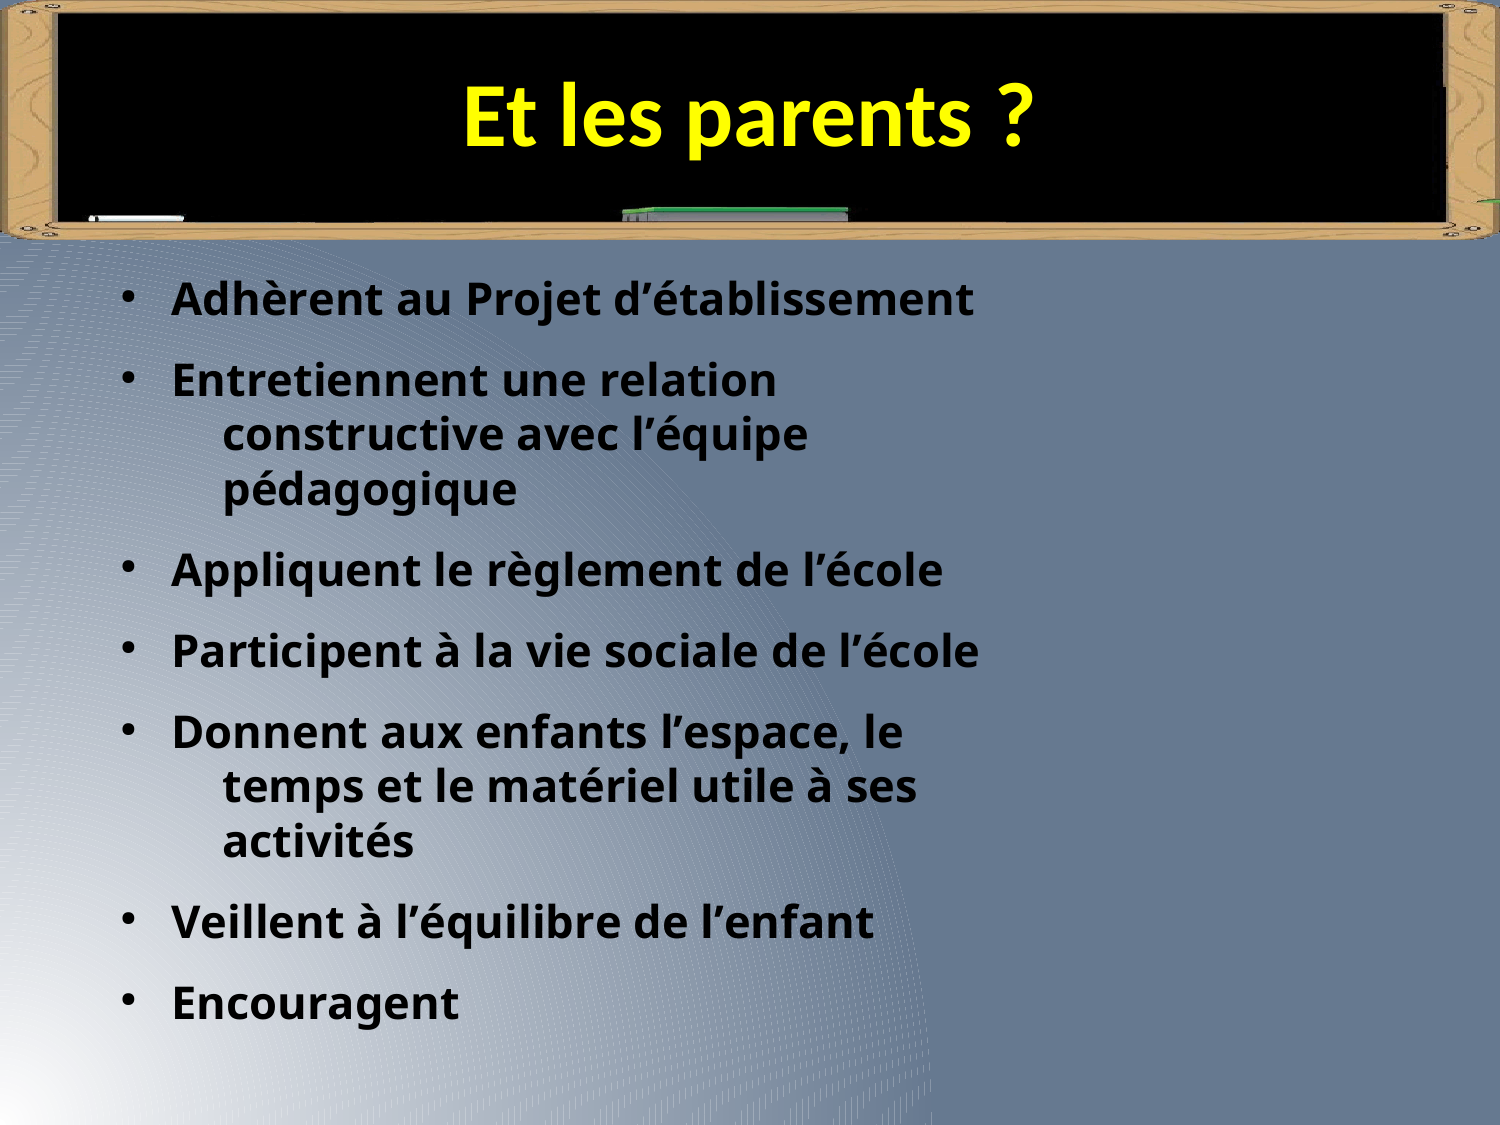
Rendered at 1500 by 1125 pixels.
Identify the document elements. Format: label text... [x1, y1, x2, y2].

text_box Et les parents ? [112, 11, 1388, 333]
picture [0, 0, 1500, 240]
text_box Adhèrent au Projet d’établissement Entretiennent une relation constructive avec l’équipe pédagogique Appliquent le règlement de l’école Participent à la vie sociale de l’école Donnent aux enfants l’espace, le temps et le matériel utile à ses activités Veillent à l’équilibre de l’enfant Encouragent [120, 333, 1059, 1000]
